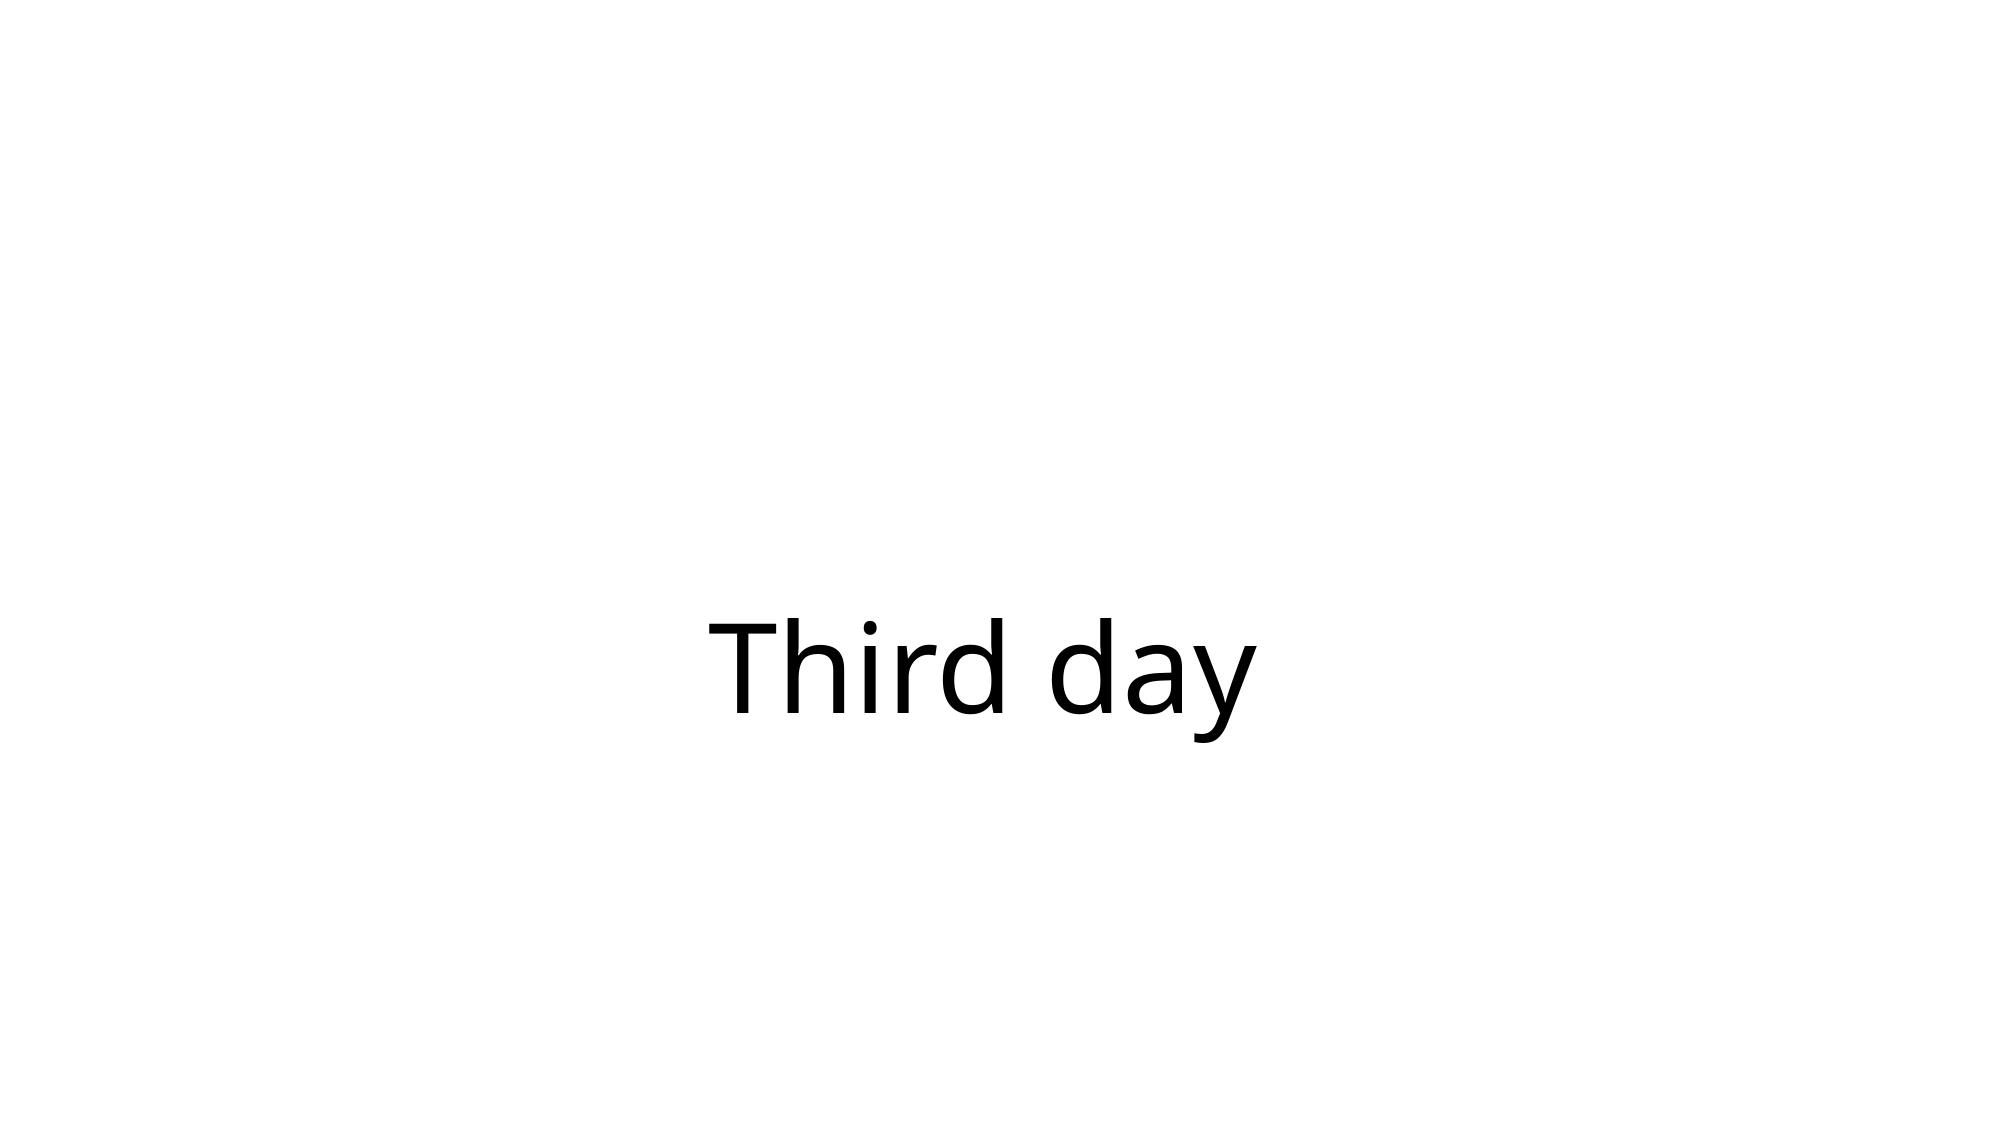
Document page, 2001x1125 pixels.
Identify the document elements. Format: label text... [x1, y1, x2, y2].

title Third day [136, 280, 1862, 749]
